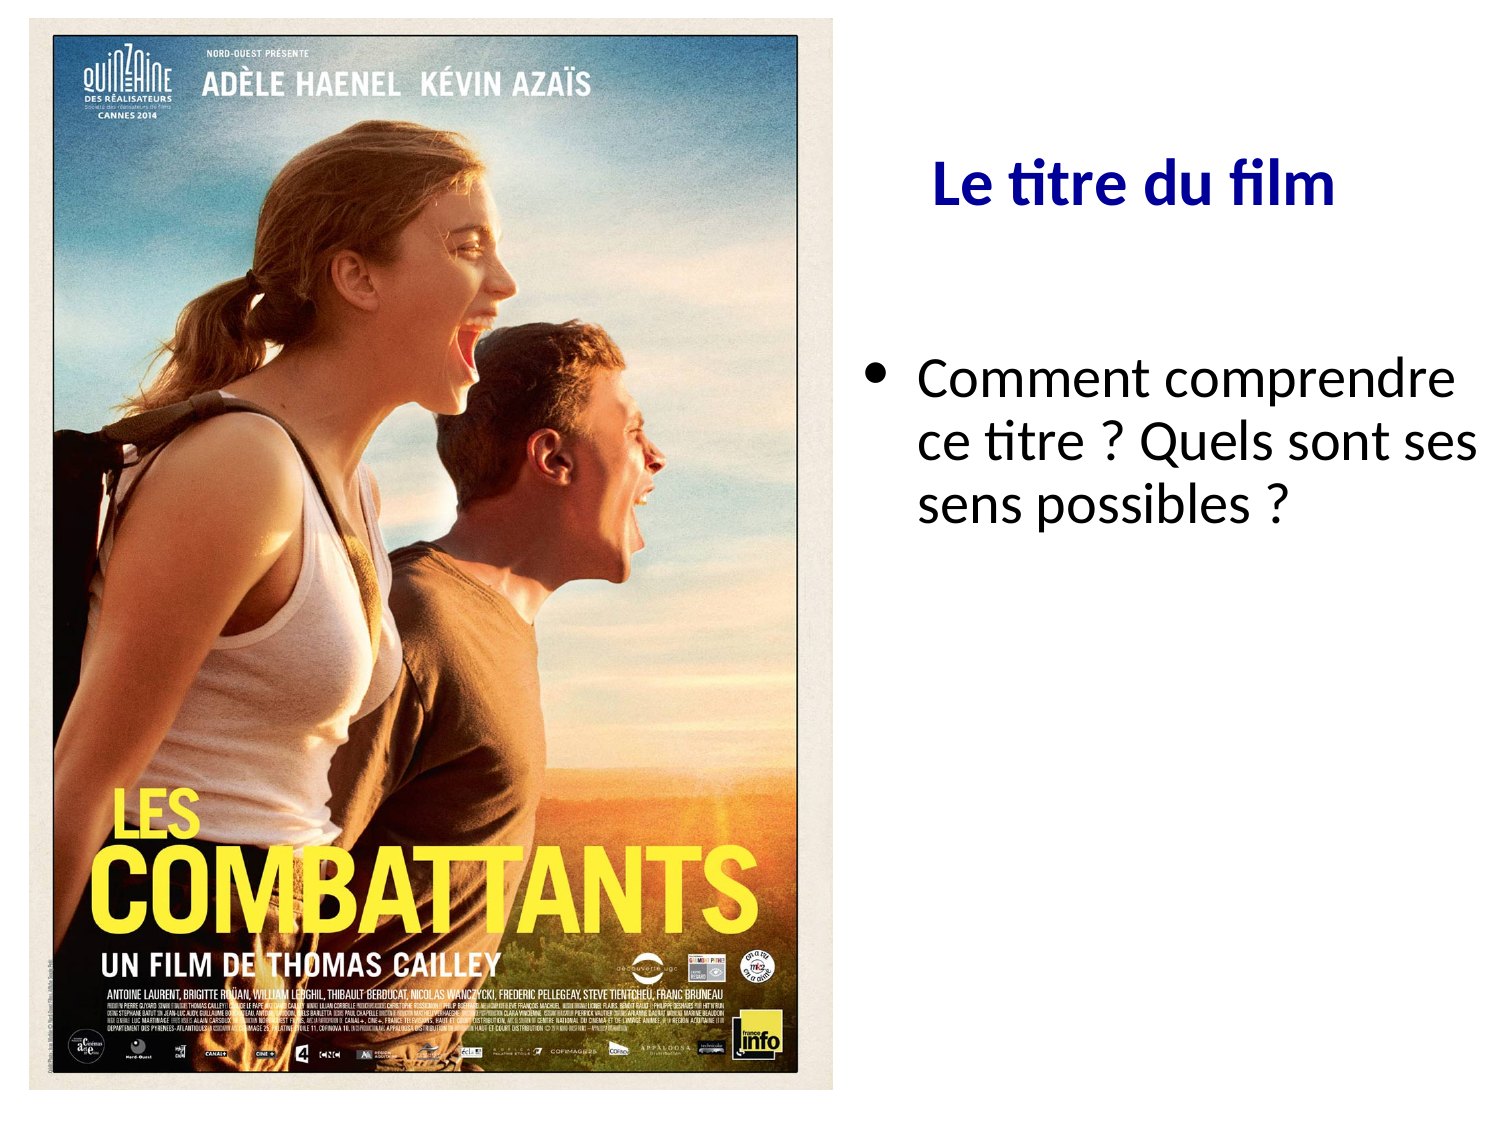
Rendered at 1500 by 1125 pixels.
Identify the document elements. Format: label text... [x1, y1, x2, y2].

title Le titre du film [844, 45, 1425, 233]
picture [29, 18, 833, 1090]
list Comment comprendre ce titre ? Quels sont ses sens possibles ? [846, 255, 1500, 1125]
